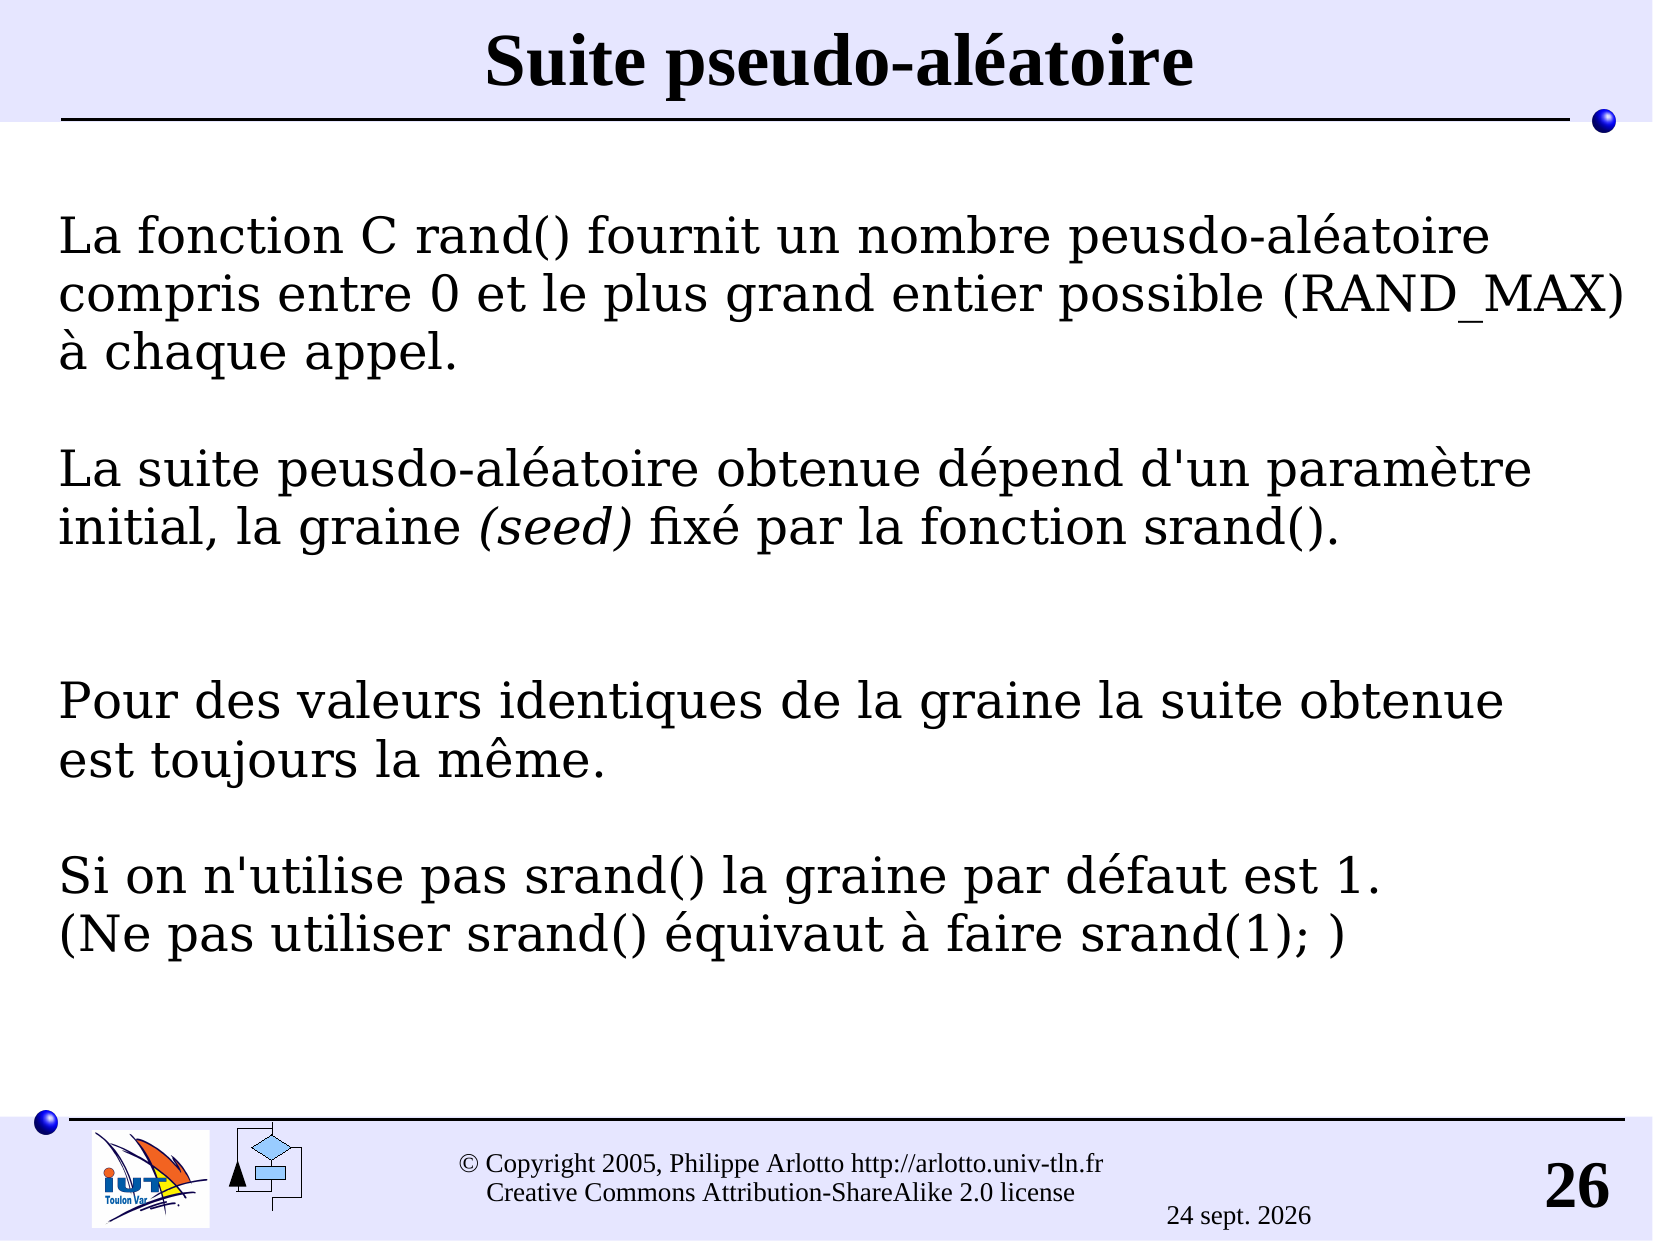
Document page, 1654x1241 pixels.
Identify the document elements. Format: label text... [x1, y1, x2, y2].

title Suite pseudo-aléatoire [95, 14, 1585, 107]
text_box La fonction C rand() fournit un nombre peusdo-aléatoire compris entre 0 et le plus grand entier possible (RAND_MAX) à chaque appel. La suite peusdo-aléatoire obtenue dépend d'un paramètre initial, la graine (seed) fixé par la fonction srand(). Pour des valeurs identiques de la graine la suite obtenue est toujours la même. Si on n'utilise pas srand() la graine par défaut est 1. (Ne pas utiliser srand() équivaut à faire srand(1); ) [59, 206, 1627, 964]
